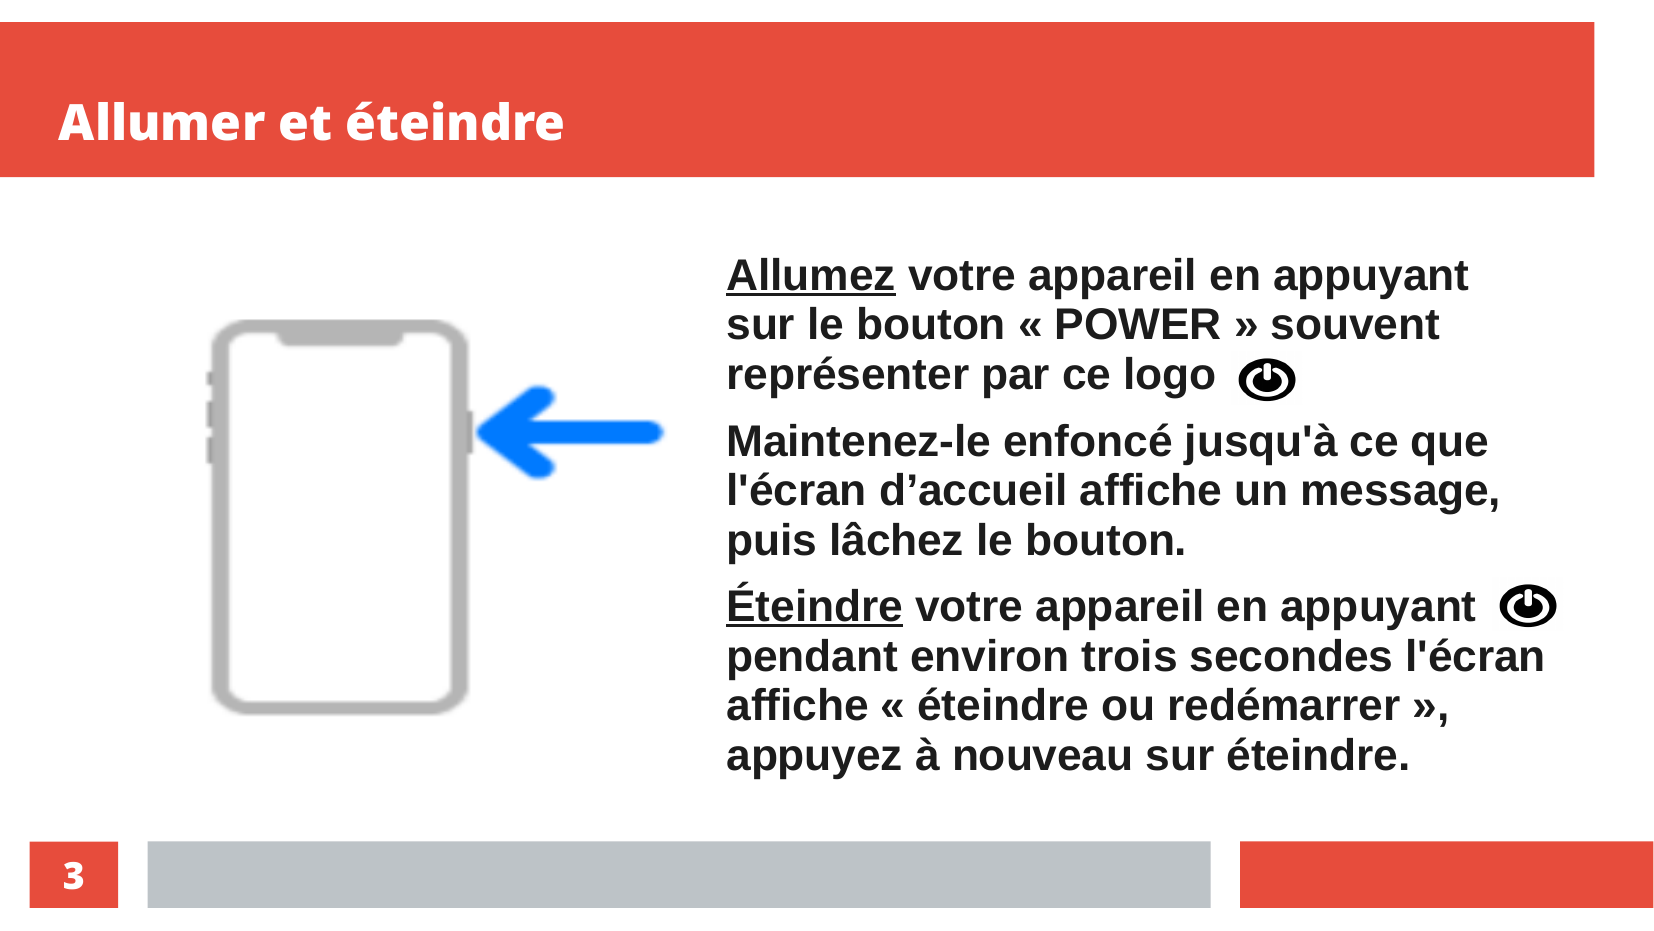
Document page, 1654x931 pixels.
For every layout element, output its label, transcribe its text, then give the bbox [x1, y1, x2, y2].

title Allumer et éteindre [59, 44, 1595, 156]
picture [1231, 351, 1303, 405]
picture [1492, 577, 1564, 631]
picture [146, 292, 685, 736]
list Allumez votre appareil en appuyant sur le bouton « POWER » souvent représenter par ce logo Maintenez-le enfoncé jusqu'à ce que l'écran d’accueil affiche un message, puis lâchez le bouton. Éteindre votre appareil en appuyant pendant environ trois secondes l'écran affiche « éteindre ou redémarrer », appuyez à nouveau sur éteindre. [726, 227, 1548, 804]
